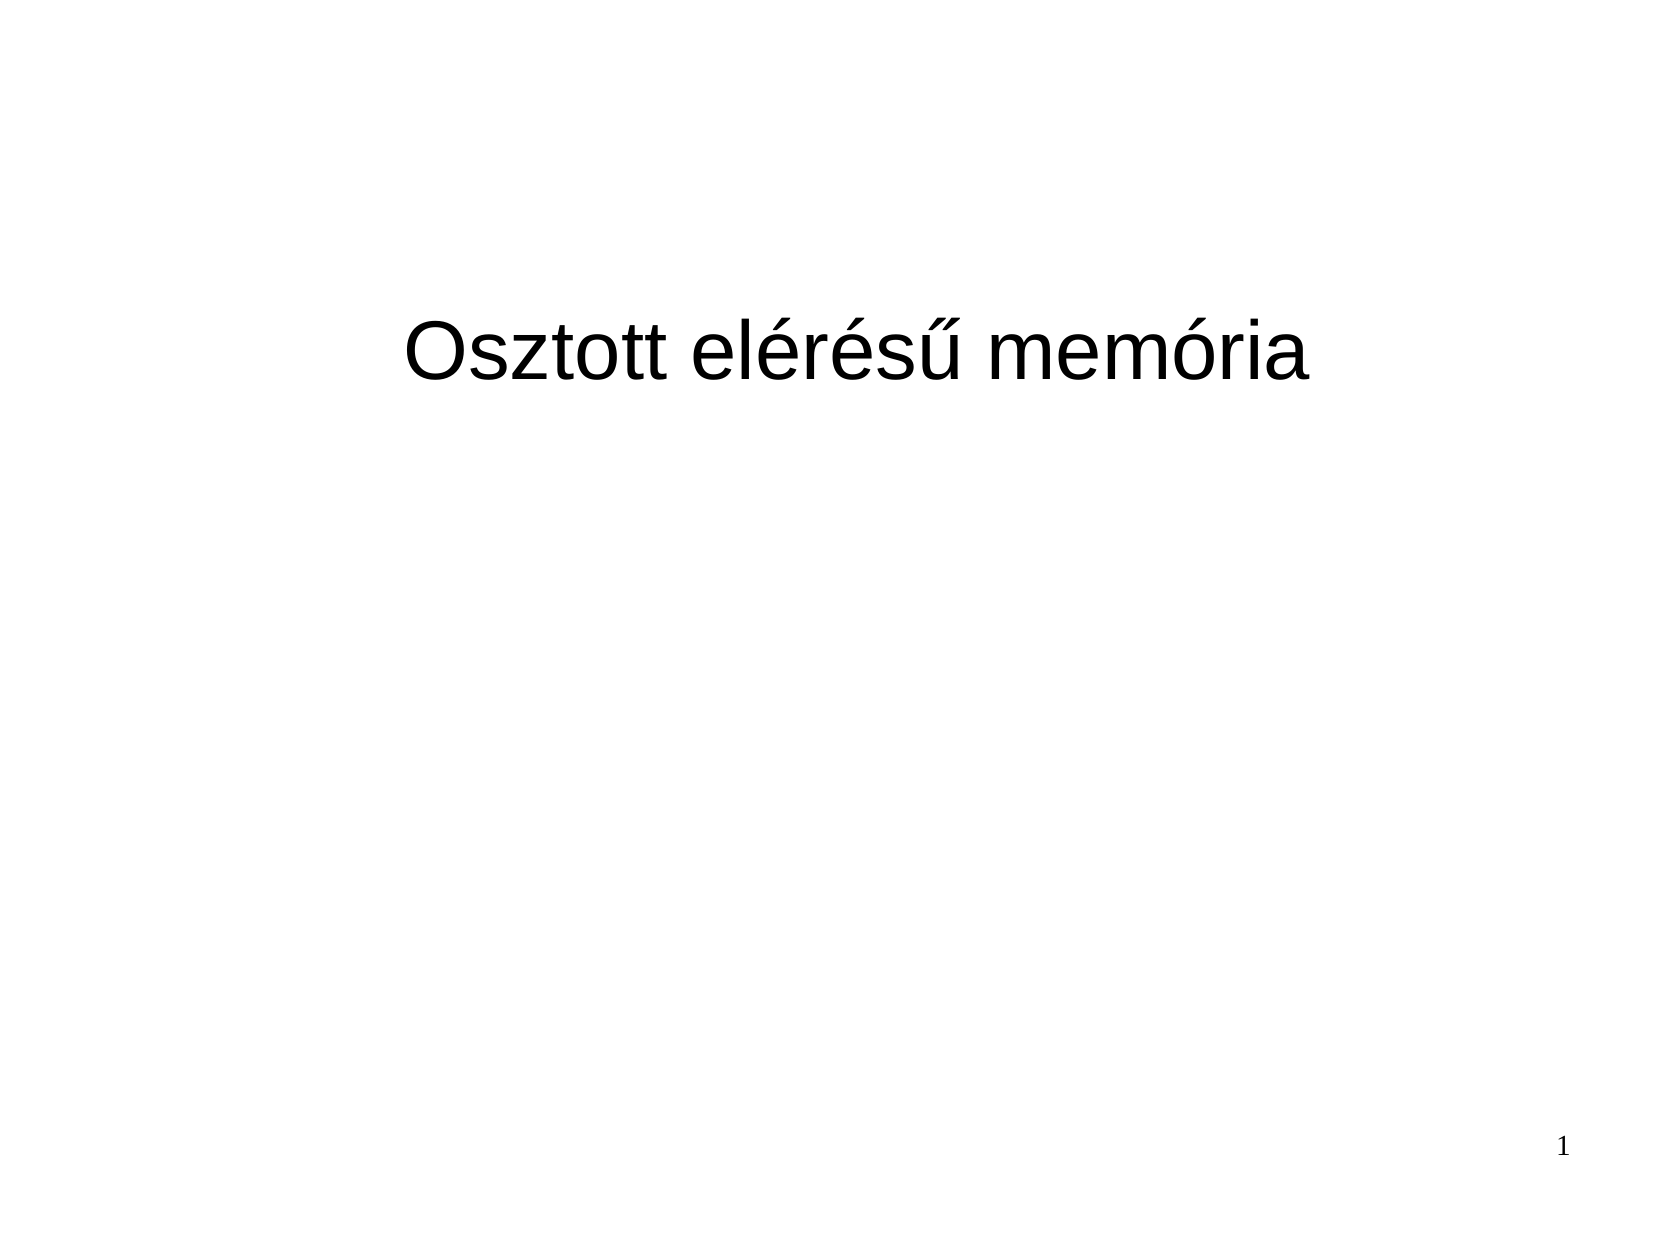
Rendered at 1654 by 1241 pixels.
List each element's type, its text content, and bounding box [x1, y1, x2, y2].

title Osztott elérésű memória [136, 242, 1543, 450]
